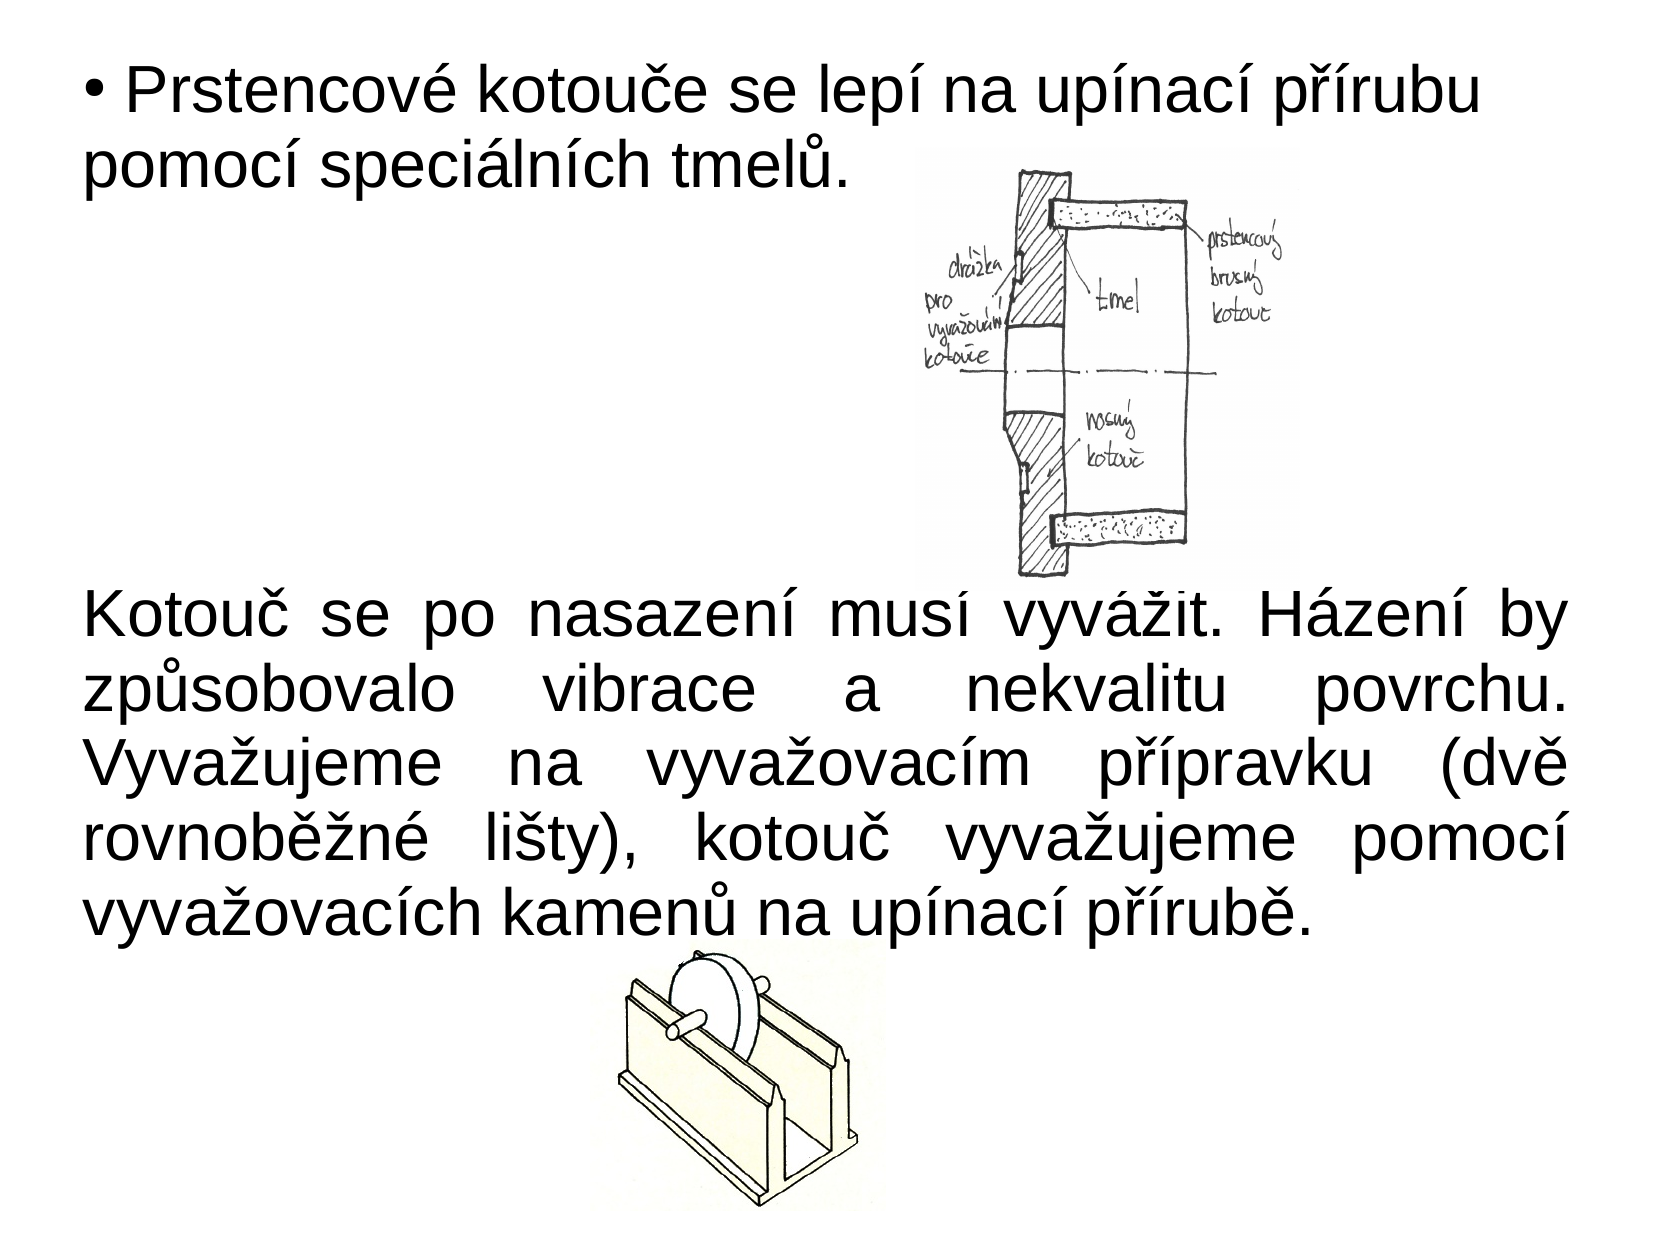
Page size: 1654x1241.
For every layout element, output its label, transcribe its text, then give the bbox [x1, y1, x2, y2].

picture [590, 939, 886, 1211]
subtitle Prstencové kotouče se lepí na upínací přírubu pomocí speciálních tmelů. Kotouč se po nasazení musí vyvážit. Házení by způsobovalo vibrace a nekvalitu povrchu. Vyvažujeme na vyvažovacím přípravku (dvě rovnoběžné lišty), kotouč vyvažujeme pomocí vyvažovacích kamenů na upínací přírubě. [82, 52, 1571, 1241]
picture [915, 147, 1300, 591]
